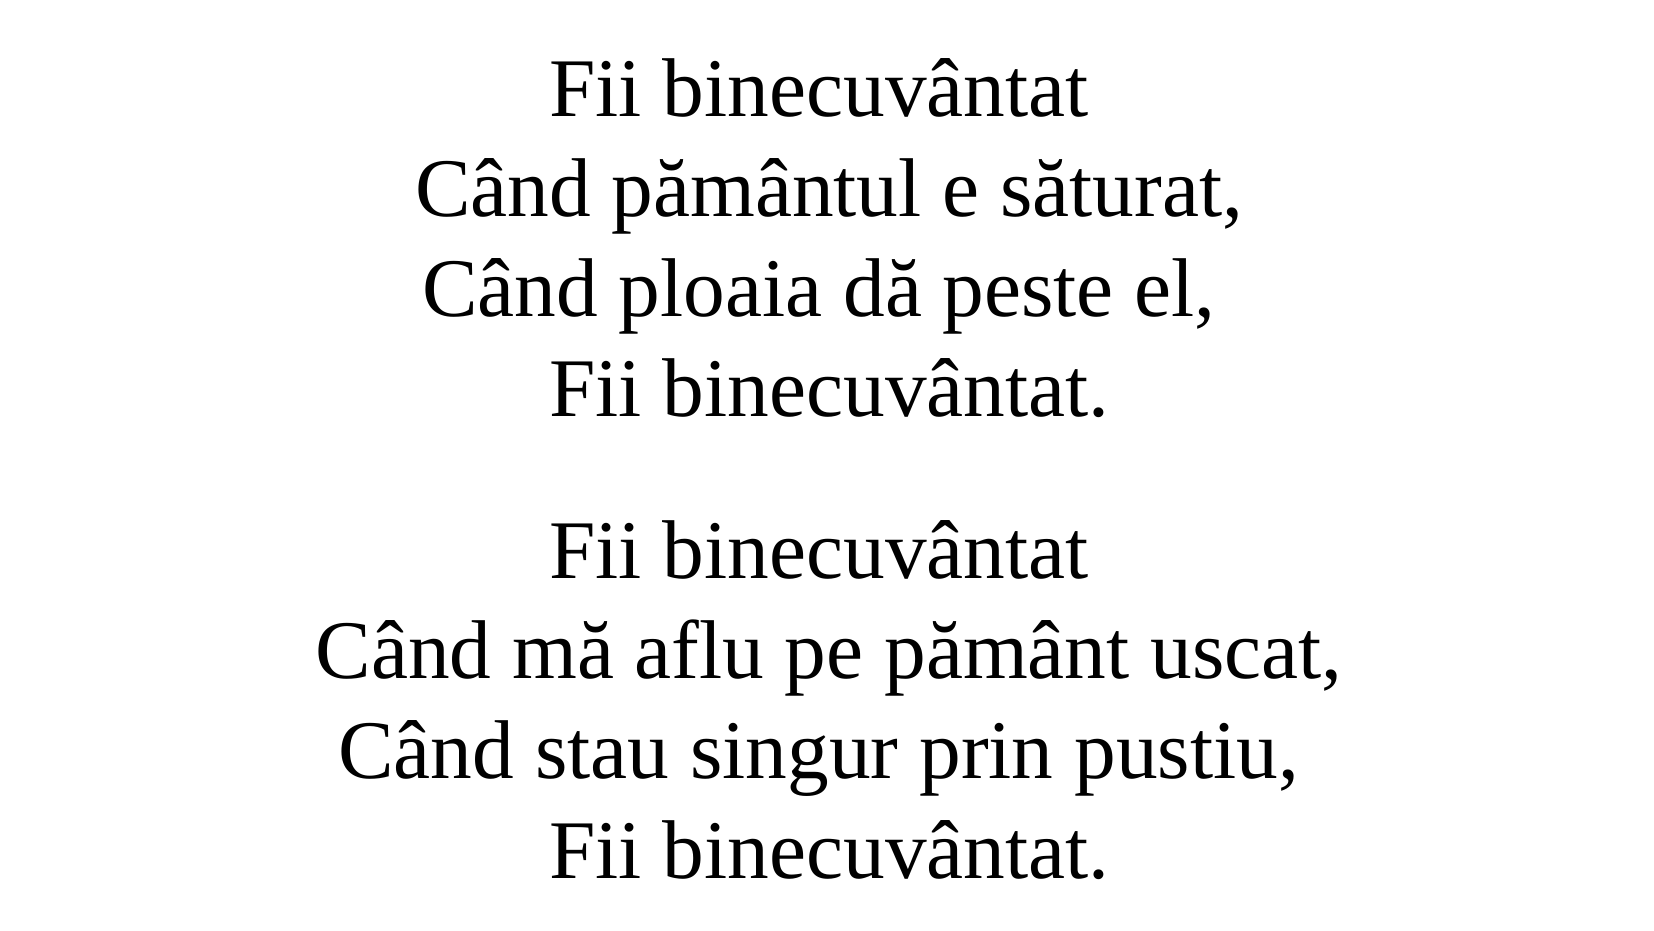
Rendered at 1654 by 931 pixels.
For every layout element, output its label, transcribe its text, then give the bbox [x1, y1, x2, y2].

subtitle Fii binecuvântat Când pământul e săturat, Când ploaia dă peste el, Fii binecuvântat. Fii binecuvântat Când mă aflu pe pământ uscat, Când stau singur prin pustiu, Fii binecuvântat. [0, 25, 1654, 905]
